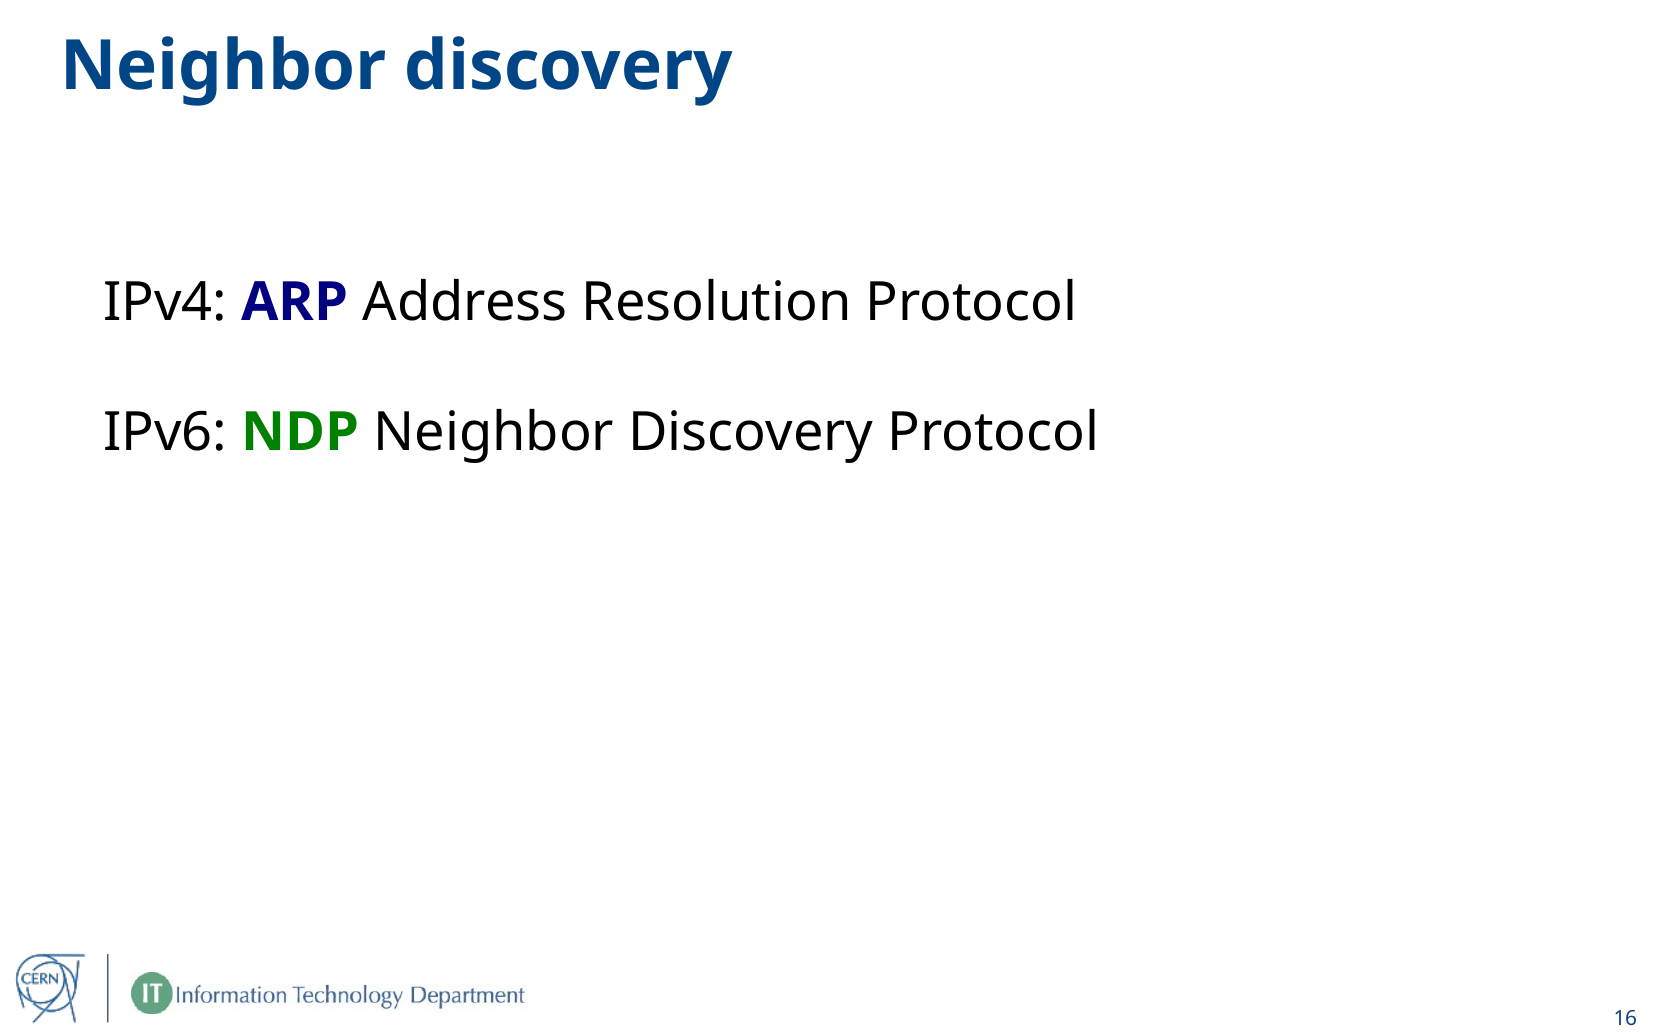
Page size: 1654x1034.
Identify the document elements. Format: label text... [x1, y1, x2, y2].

picture [131, 972, 774, 1014]
picture [36, 1002, 50, 1009]
title Neighbor discovery [60, 0, 1528, 138]
text_box IPv4: ARP Address Resolution Protocol IPv6: NDP Neighbor Discovery Protocol [88, 193, 1581, 907]
picture [16, 985, 64, 1032]
